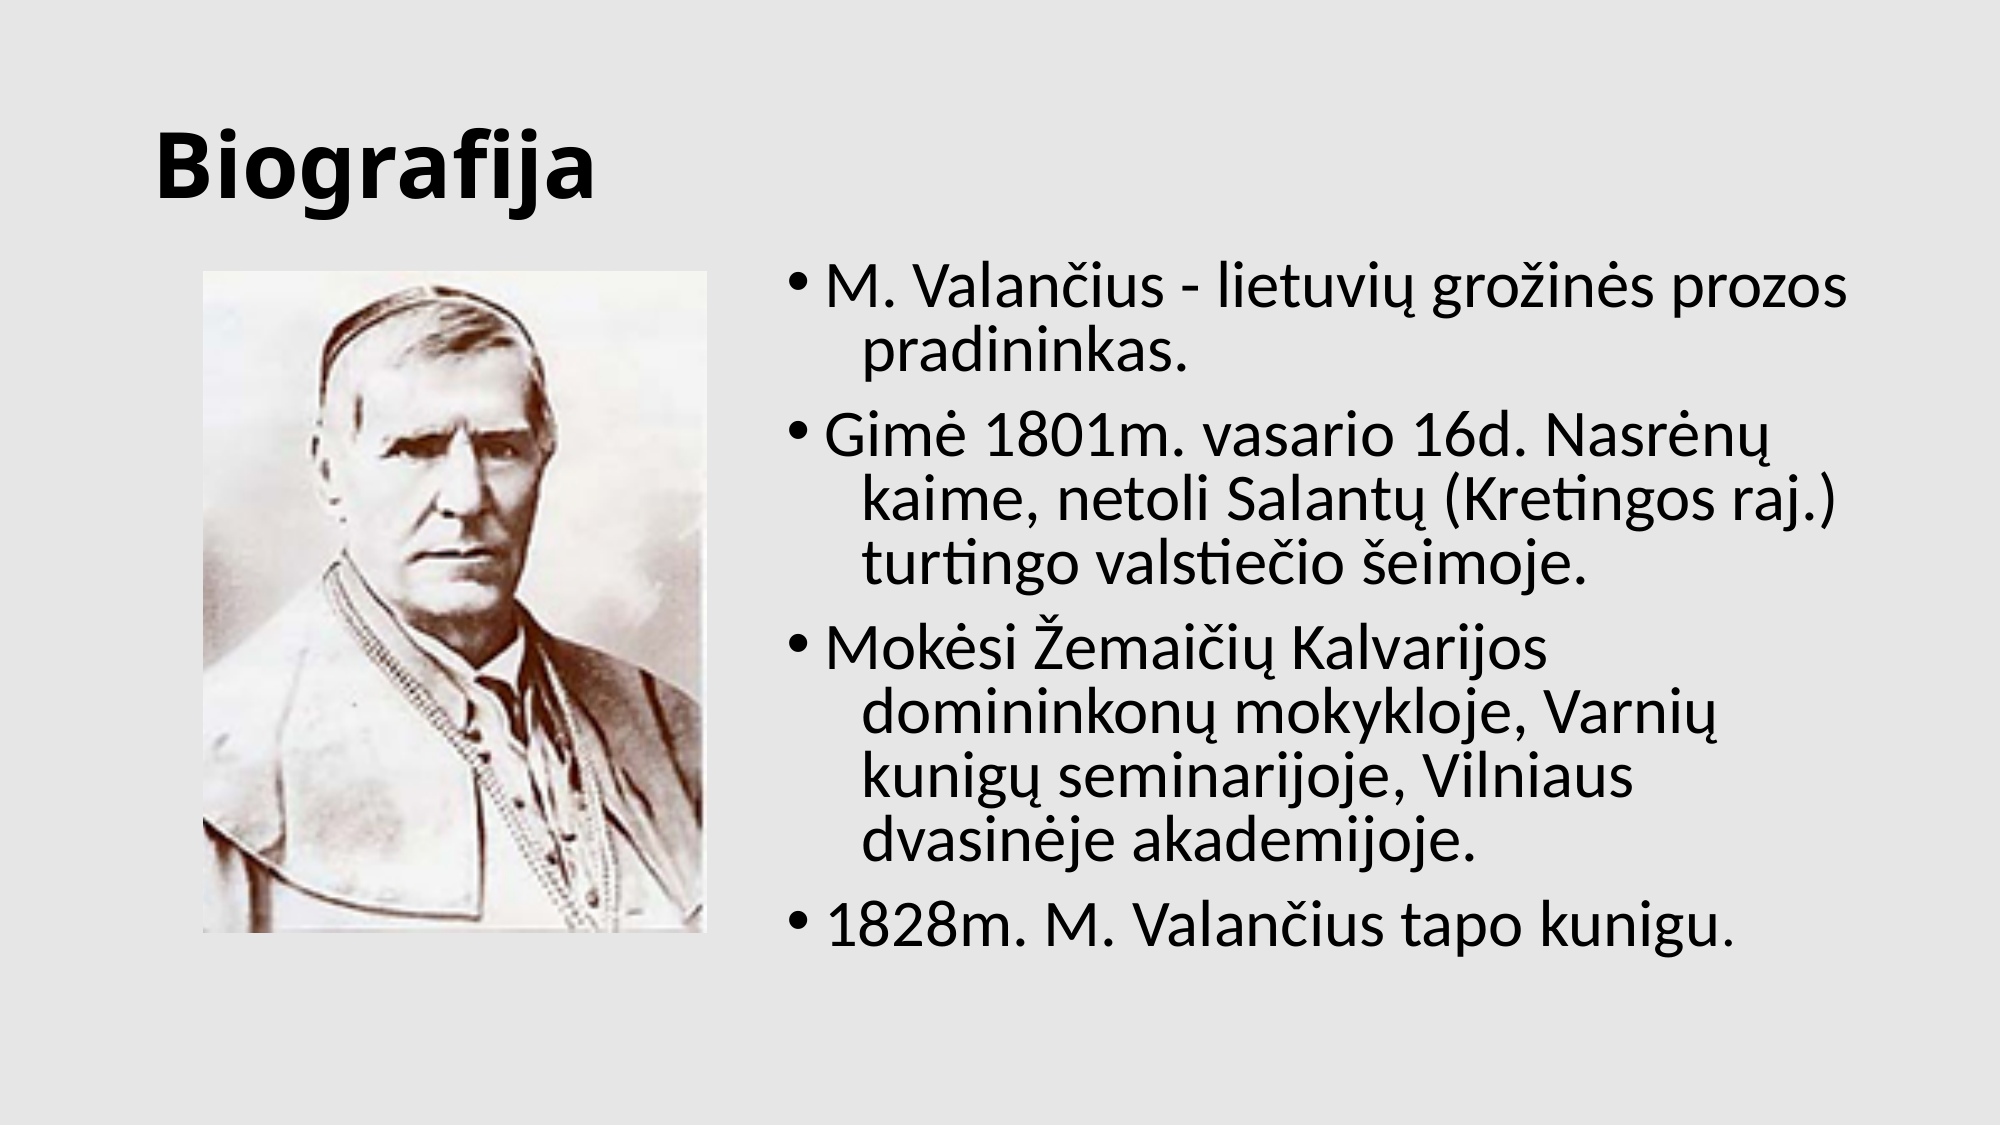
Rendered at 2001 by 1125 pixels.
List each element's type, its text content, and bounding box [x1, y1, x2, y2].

picture [203, 271, 707, 933]
title Biografija [137, 59, 1863, 278]
list M. Valančius - lietuvių grožinės prozos pradininkas. Gimė 1801m. vasario 16d. Nasrėnų kaime, netoli Salantų (Kretingos raj.) turtingo valstiečio šeimoje. Mokėsi Žemaičių Kalvarijos domininkonų mokykloje, Varnių kunigų seminarijoje, Vilniaus dvasinėje akademijoje. 1828m. M. Valančius tapo kunigu. [771, 249, 1894, 1014]
